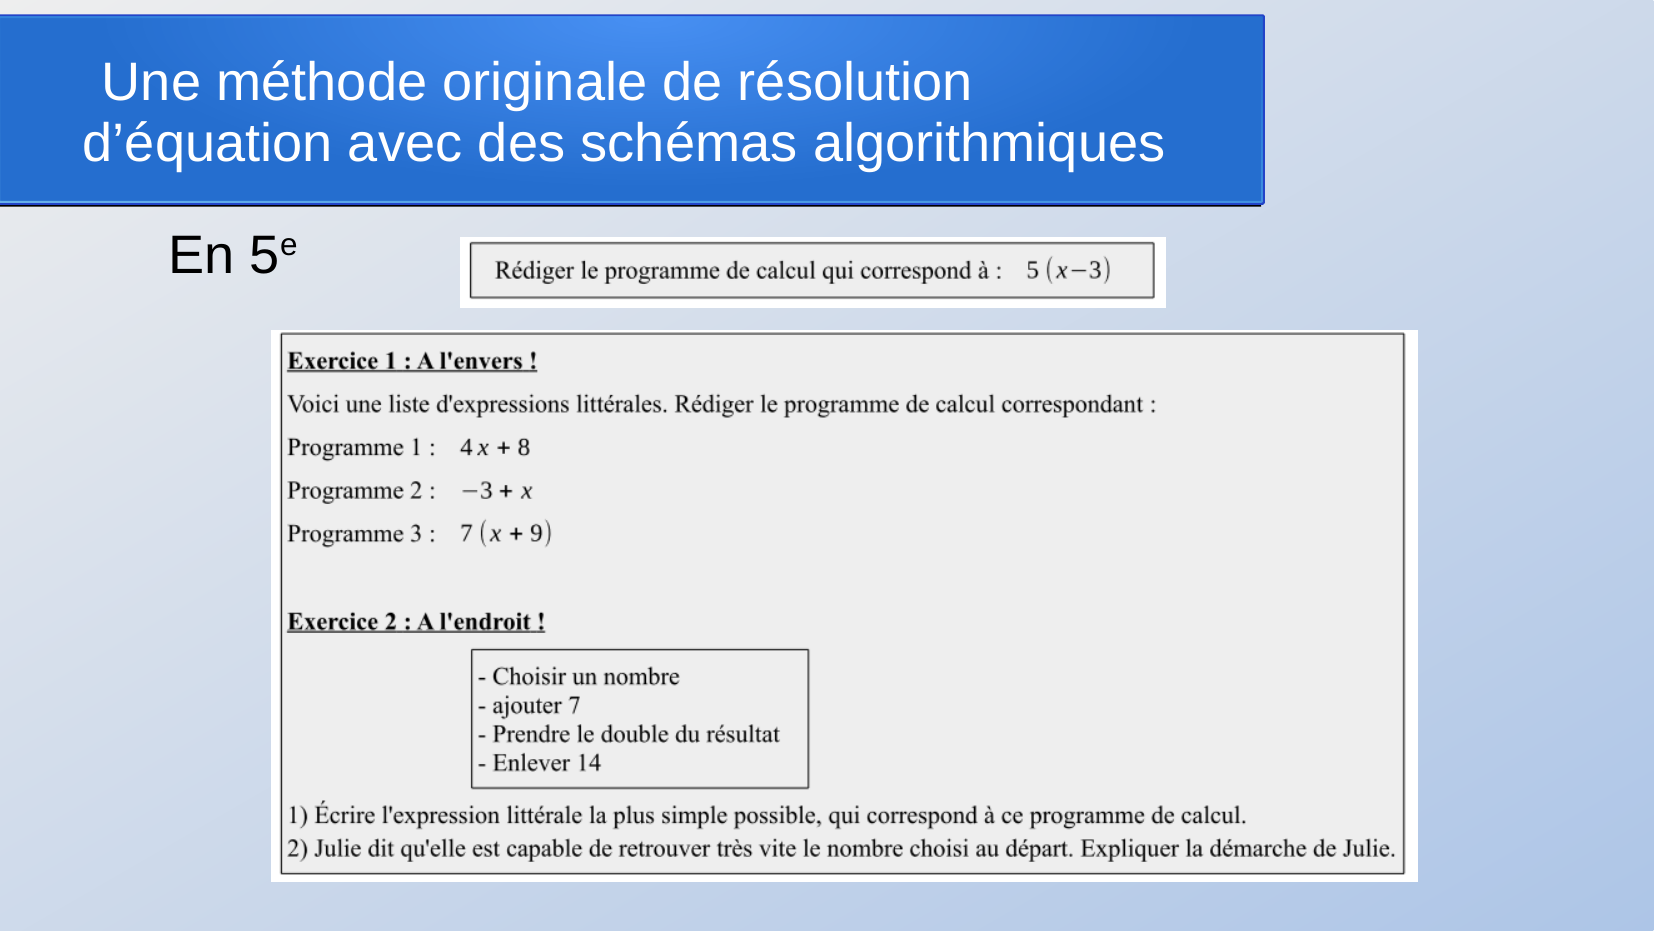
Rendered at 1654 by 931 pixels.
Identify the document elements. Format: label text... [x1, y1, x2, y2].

title Une méthode originale de résolution d’équation avec des schémas algorithmiques [82, 35, 1235, 189]
list En 5e [82, 224, 1571, 764]
picture [460, 237, 1166, 308]
picture [271, 330, 1418, 882]
